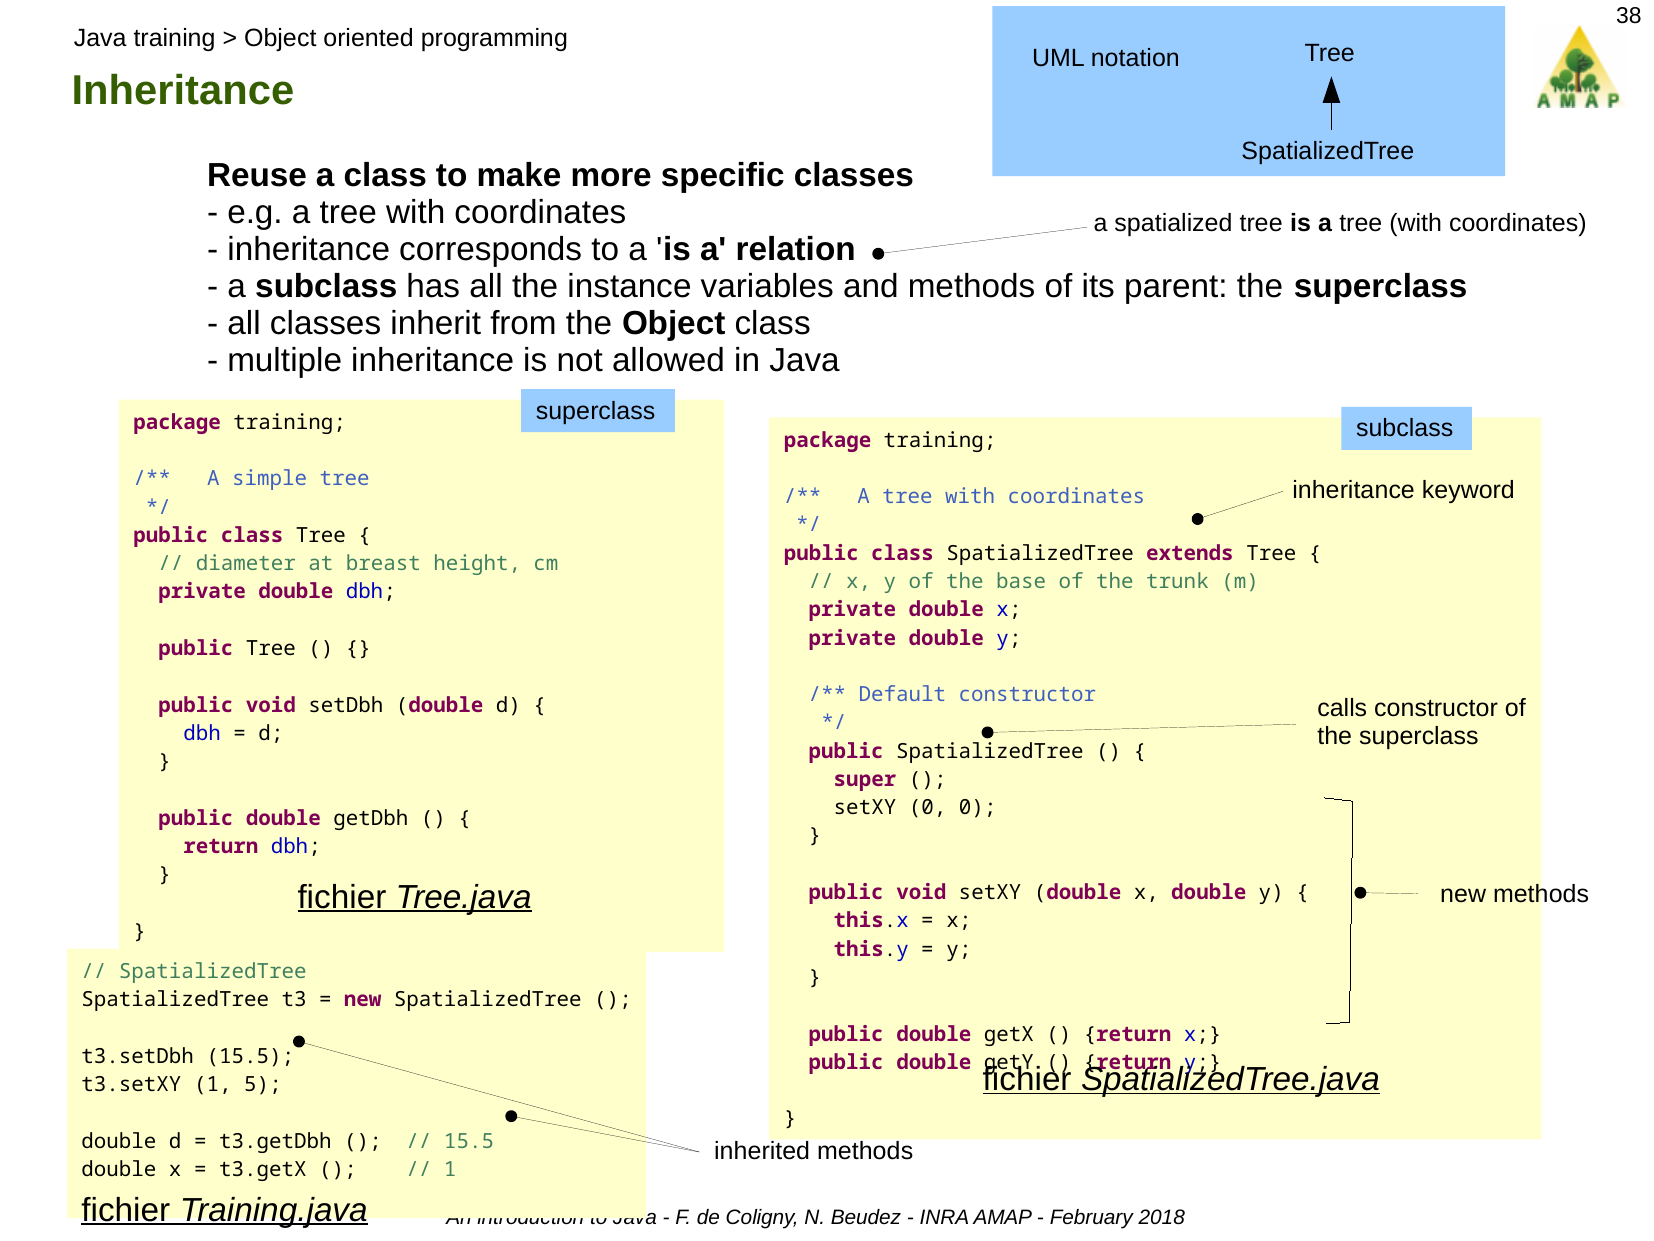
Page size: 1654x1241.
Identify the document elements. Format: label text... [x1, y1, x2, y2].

text_box Inheritance [56, 59, 1120, 121]
text_box [992, 6, 1506, 148]
picture [1533, 25, 1627, 108]
text_box // SpatializedTree SpatializedTree t3 = new SpatializedTree (); t3.setDbh (15.5); t3.setXY (1, 5); double d = t3.getDbh (); // 15.5 double x = t3.getX (); // 1 [66, 948, 647, 1185]
text_box subclass [1341, 406, 1472, 450]
text_box Reuse a class to make more specific classes - e.g. a tree with coordinates - inheritance corresponds to a 'is a' relation - a subclass has all the instance variables and methods of its parent: the superclass - all classes inherit from the Object class - multiple inheritance is not allowed in Java [192, 148, 1526, 389]
text_box UML notation [959, 36, 1196, 80]
text_box calls constructor of the superclass [1302, 686, 1544, 758]
text_box new methods [1425, 872, 1636, 916]
text_box inheritance keyword [1277, 468, 1563, 512]
text_box superclass [521, 389, 675, 433]
text_box fichier Training.java [66, 1184, 396, 1236]
text_box inherited methods [699, 1128, 933, 1173]
text_box package training; /** A tree with coordinates */ public class SpatializedTree extends Tree { // x, y of the base of the trunk (m) private double x; private double y; /** Default constructor */ public SpatializedTree () { super (); setXY (0, 0); } public void setXY (double x, double y) { this.x = x; this.y = y; } public double getX () {return x;} public double getY () {return y;} } [768, 417, 1542, 1060]
text_box Tree [1218, 31, 1442, 79]
text_box a spatialized tree is a tree (with coordinates) [1078, 201, 1654, 245]
text_box fichier SpatializedTree.java [967, 1053, 1406, 1106]
text_box fichier Tree.java [282, 870, 550, 923]
text_box package training; /** A simple tree */ public class Tree { // diameter at breast height, cm private double dbh; public Tree () {} public void setDbh (double d) { dbh = d; } public double getDbh () { return dbh; } } [118, 399, 725, 881]
text_box SpatializedTree [1216, 129, 1440, 177]
text_box Java training > Object oriented programming [59, 16, 1004, 60]
